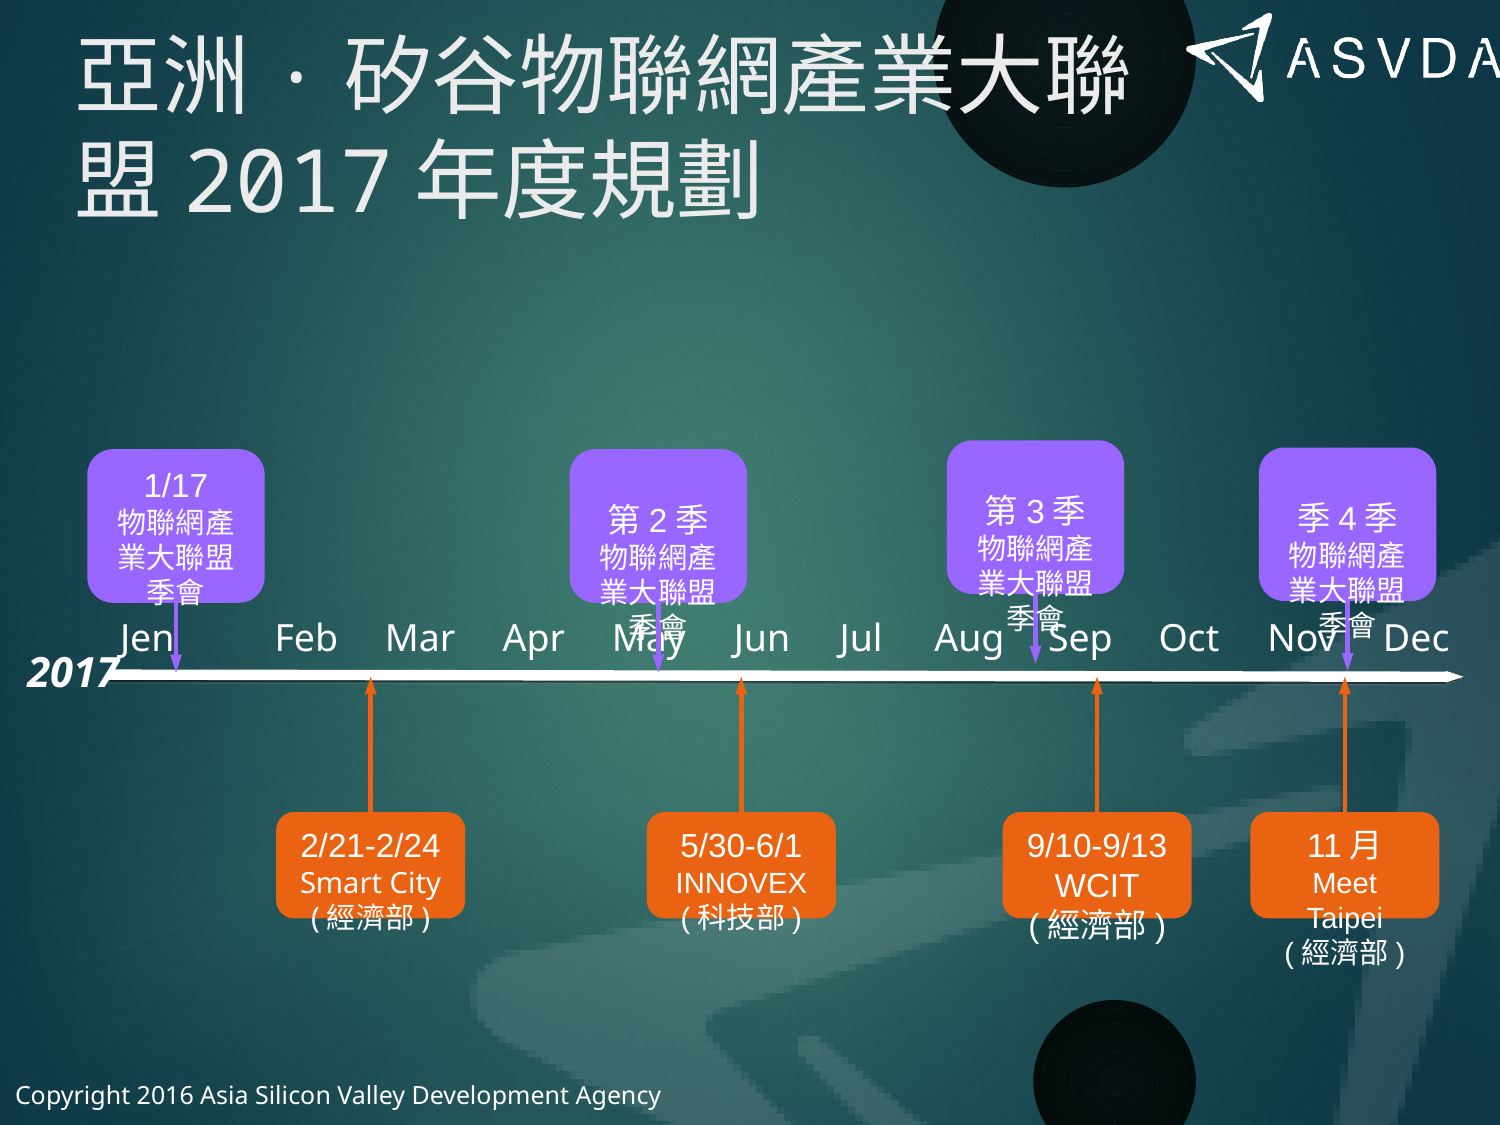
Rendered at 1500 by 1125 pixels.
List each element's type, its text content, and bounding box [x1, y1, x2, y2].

text_box May [596, 606, 656, 668]
text_box 2017 [12, 637, 138, 704]
text_box Jul [824, 606, 896, 668]
text_box May [661, 606, 695, 668]
text_box 5/30-6/1 INNOVEX (科技部) [646, 812, 836, 919]
text_box 9/10-9/13 WCIT (經濟部) [1002, 812, 1192, 919]
text_box Mar [369, 606, 464, 668]
text_box Jun [718, 606, 801, 668]
text_box 亞洲·矽谷物聯網產業大聯盟2017年度規劃 [59, 12, 1198, 136]
text_box Aug [919, 606, 1010, 668]
text_box 1/17 物聯網產業大聯盟季會 [87, 449, 265, 603]
text_box 第2季 物聯網產業大聯盟季會 [569, 449, 747, 603]
text_box Apr [487, 606, 574, 668]
text_box Feb [259, 606, 347, 668]
text_box Oct [1143, 606, 1229, 668]
text_box 2/21-2/24 Smart City (經濟部) [276, 812, 466, 919]
text_box 第3季 物聯網產業大聯盟季會 [946, 440, 1125, 594]
text_box Jen [105, 606, 174, 666]
text_box Nov [1252, 606, 1345, 668]
text_box Sep [1033, 606, 1120, 668]
text_box 季4季 物聯網產業大聯盟季會 [1258, 447, 1437, 602]
text_box 11月 Meet Taipei (經濟部) [1250, 812, 1440, 919]
text_box Jen [178, 606, 190, 666]
text_box Dec [1367, 606, 1457, 668]
